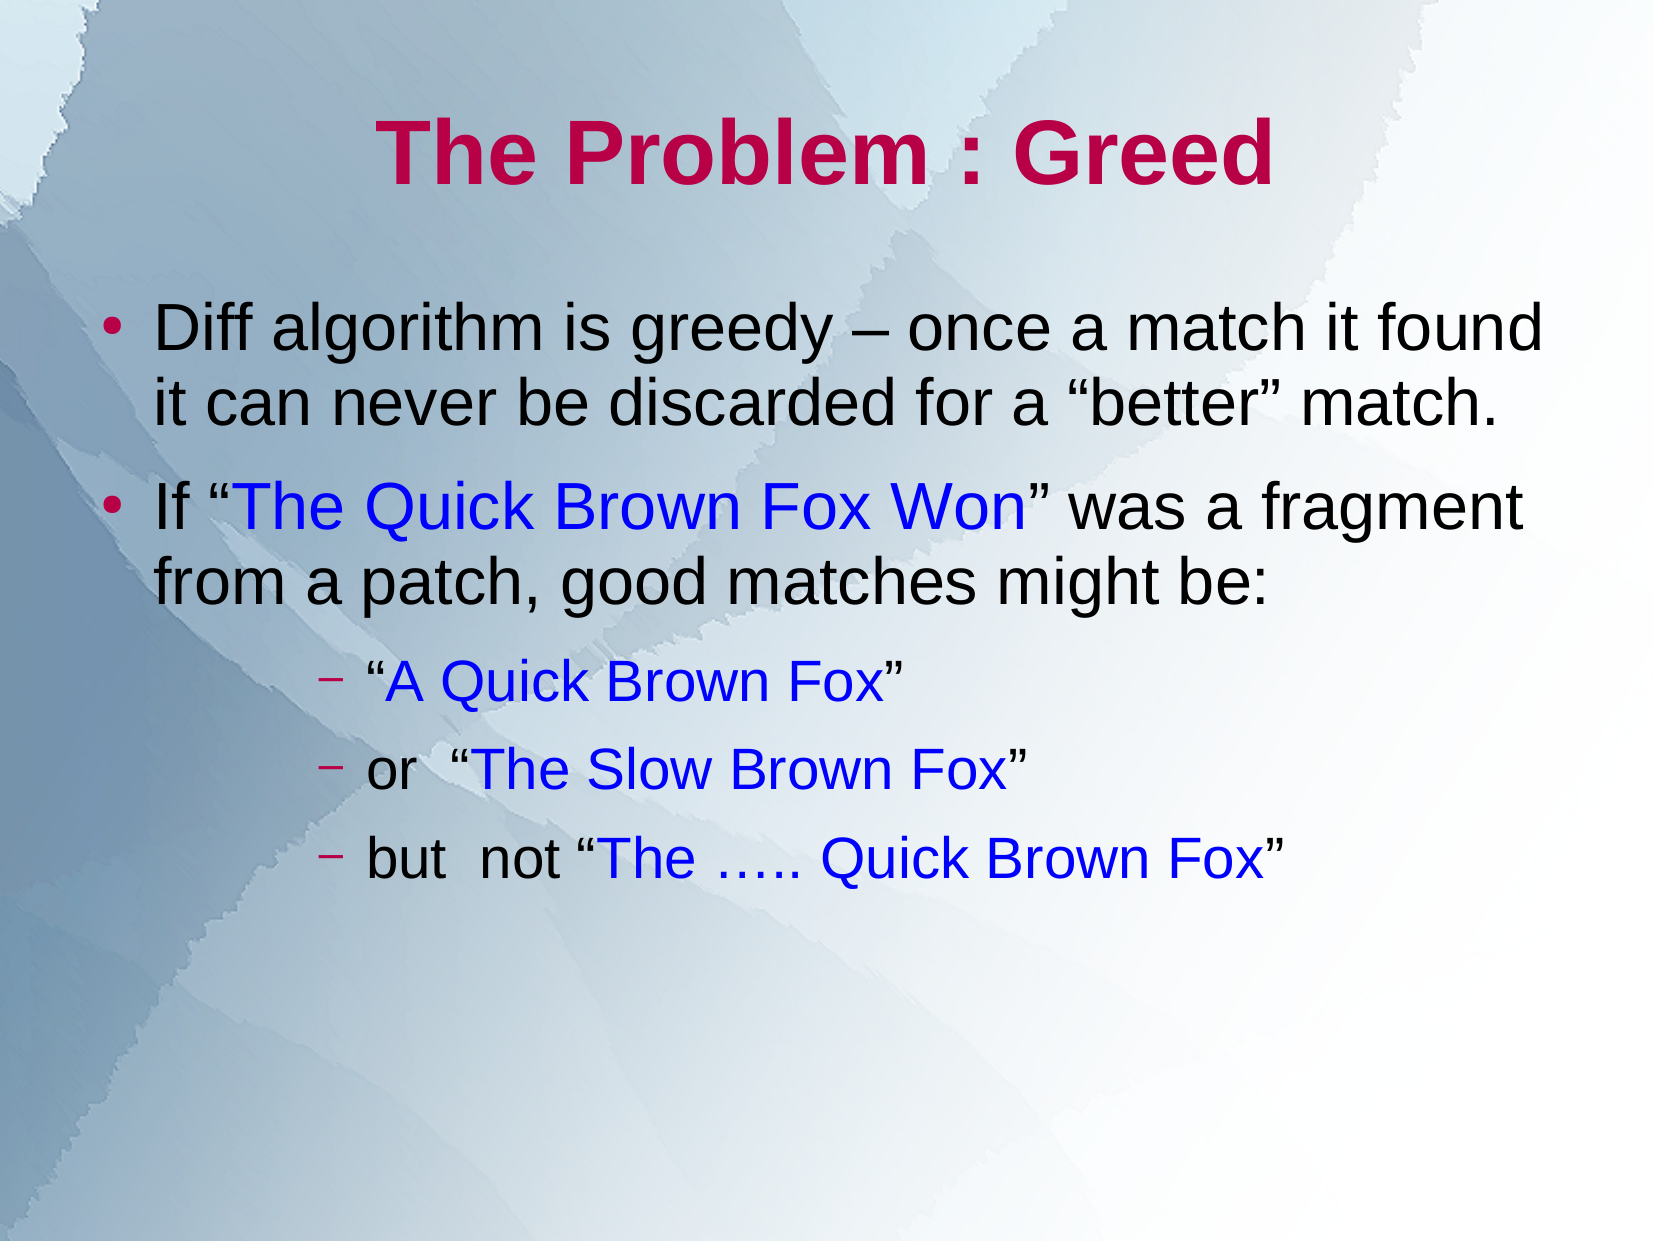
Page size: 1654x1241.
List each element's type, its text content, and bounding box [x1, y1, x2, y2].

title The Problem : Greed [82, 49, 1571, 257]
picture [0, 0, 1654, 1241]
list Diff algorithm is greedy – once a match it found it can never be discarded for a “better” match. If “The Quick Brown Fox Won” was a fragment from a patch, good matches might be: “A Quick Brown Fox” or “The Slow Brown Fox” but not “The ….. Quick Brown Fox” [82, 290, 1571, 1010]
